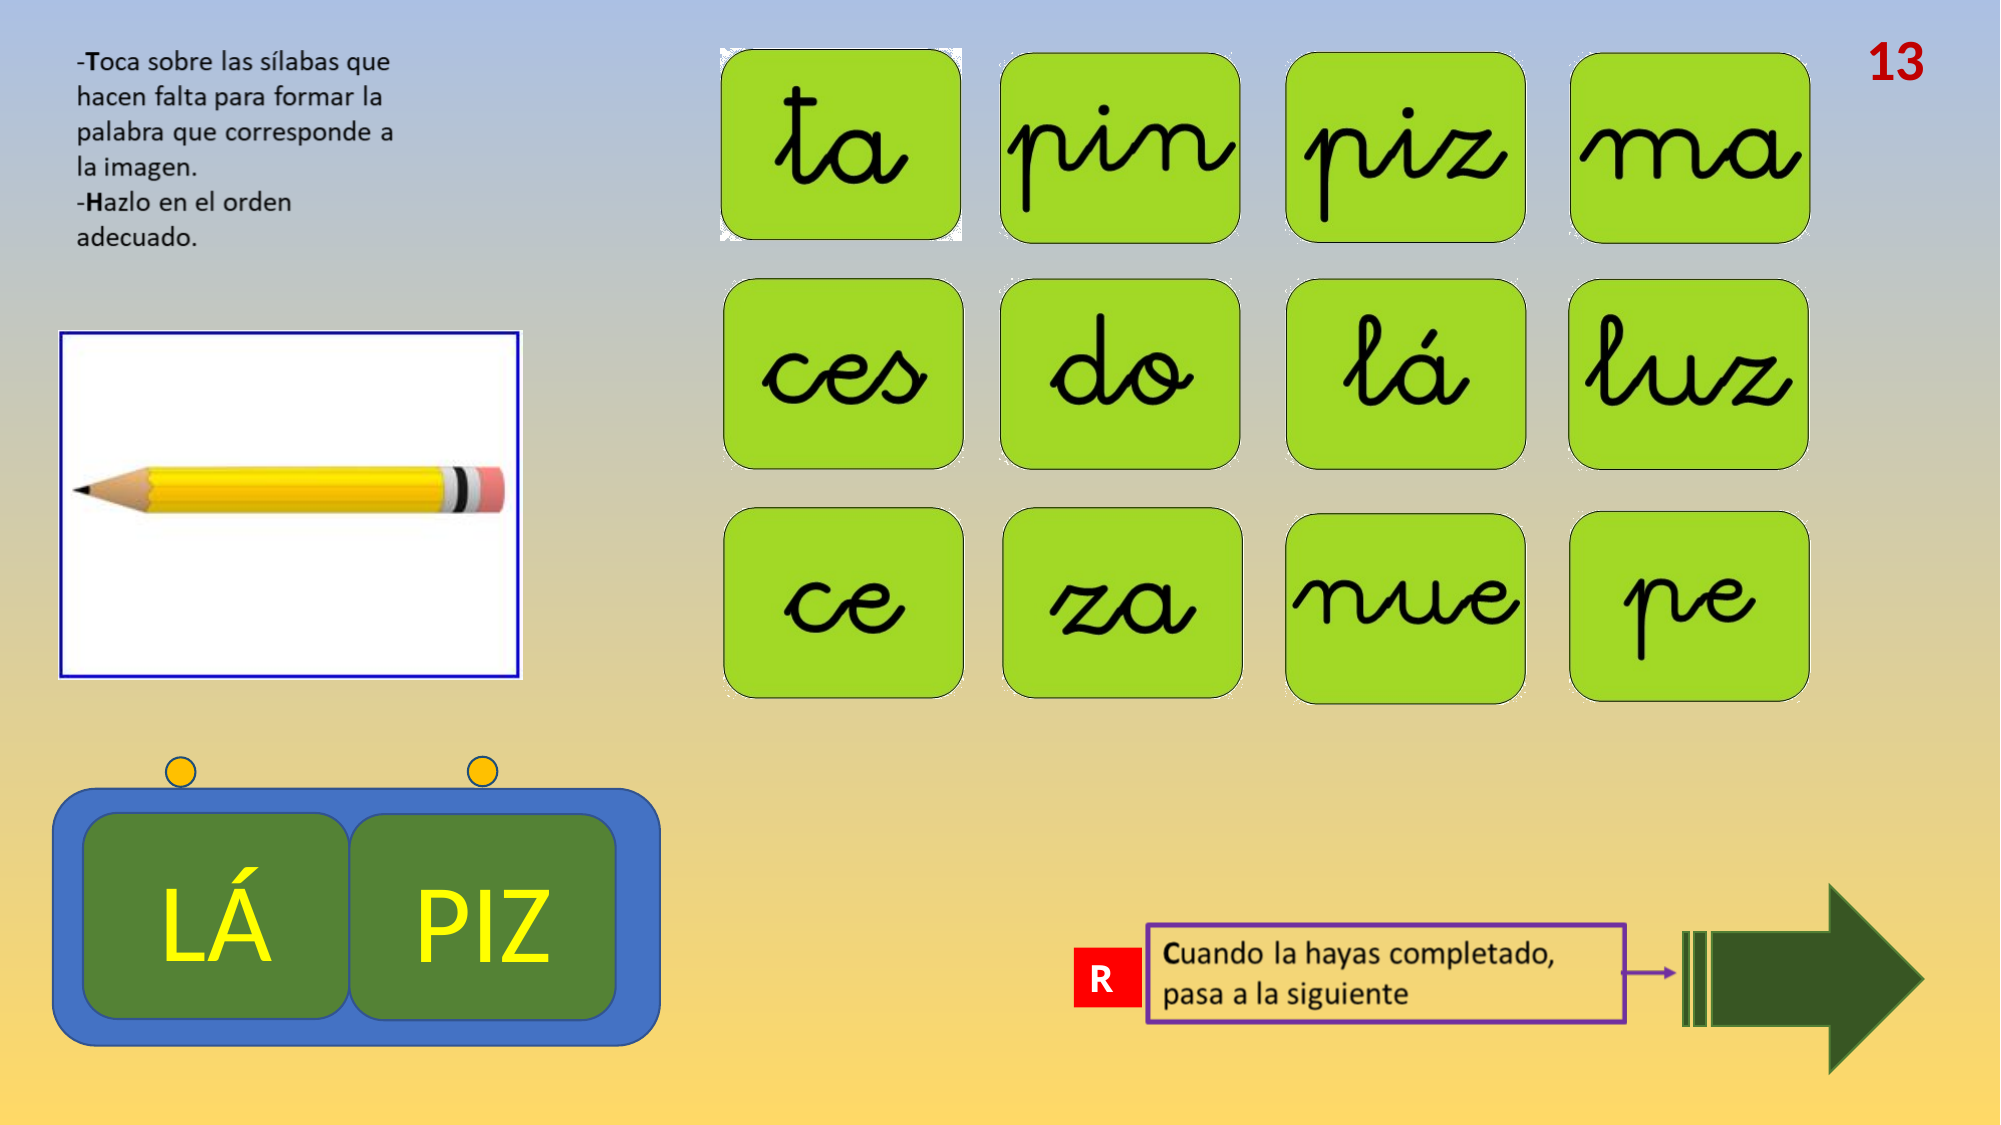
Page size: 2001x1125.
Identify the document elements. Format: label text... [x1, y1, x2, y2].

text_box 13 [1851, 14, 1953, 100]
picture [1002, 507, 1244, 699]
picture [723, 507, 965, 699]
text_box PIZ [349, 814, 616, 1021]
picture [1285, 278, 1527, 470]
text_box [1694, 932, 1707, 1026]
picture [1285, 51, 1527, 244]
picture [999, 52, 1241, 244]
text_box LÁ [82, 812, 349, 1019]
picture [58, 330, 523, 680]
picture [1568, 278, 1810, 471]
text_box [1711, 885, 1924, 1073]
text_box R [1073, 947, 1141, 1008]
picture [1569, 510, 1811, 703]
picture [1569, 52, 1811, 244]
picture [1285, 513, 1527, 705]
picture [999, 278, 1241, 470]
text_box [52, 788, 660, 1046]
text_box [467, 756, 498, 787]
picture [1141, 921, 1691, 1034]
text_box [165, 757, 196, 787]
picture [723, 278, 965, 470]
picture [720, 48, 962, 241]
picture [58, 34, 431, 272]
